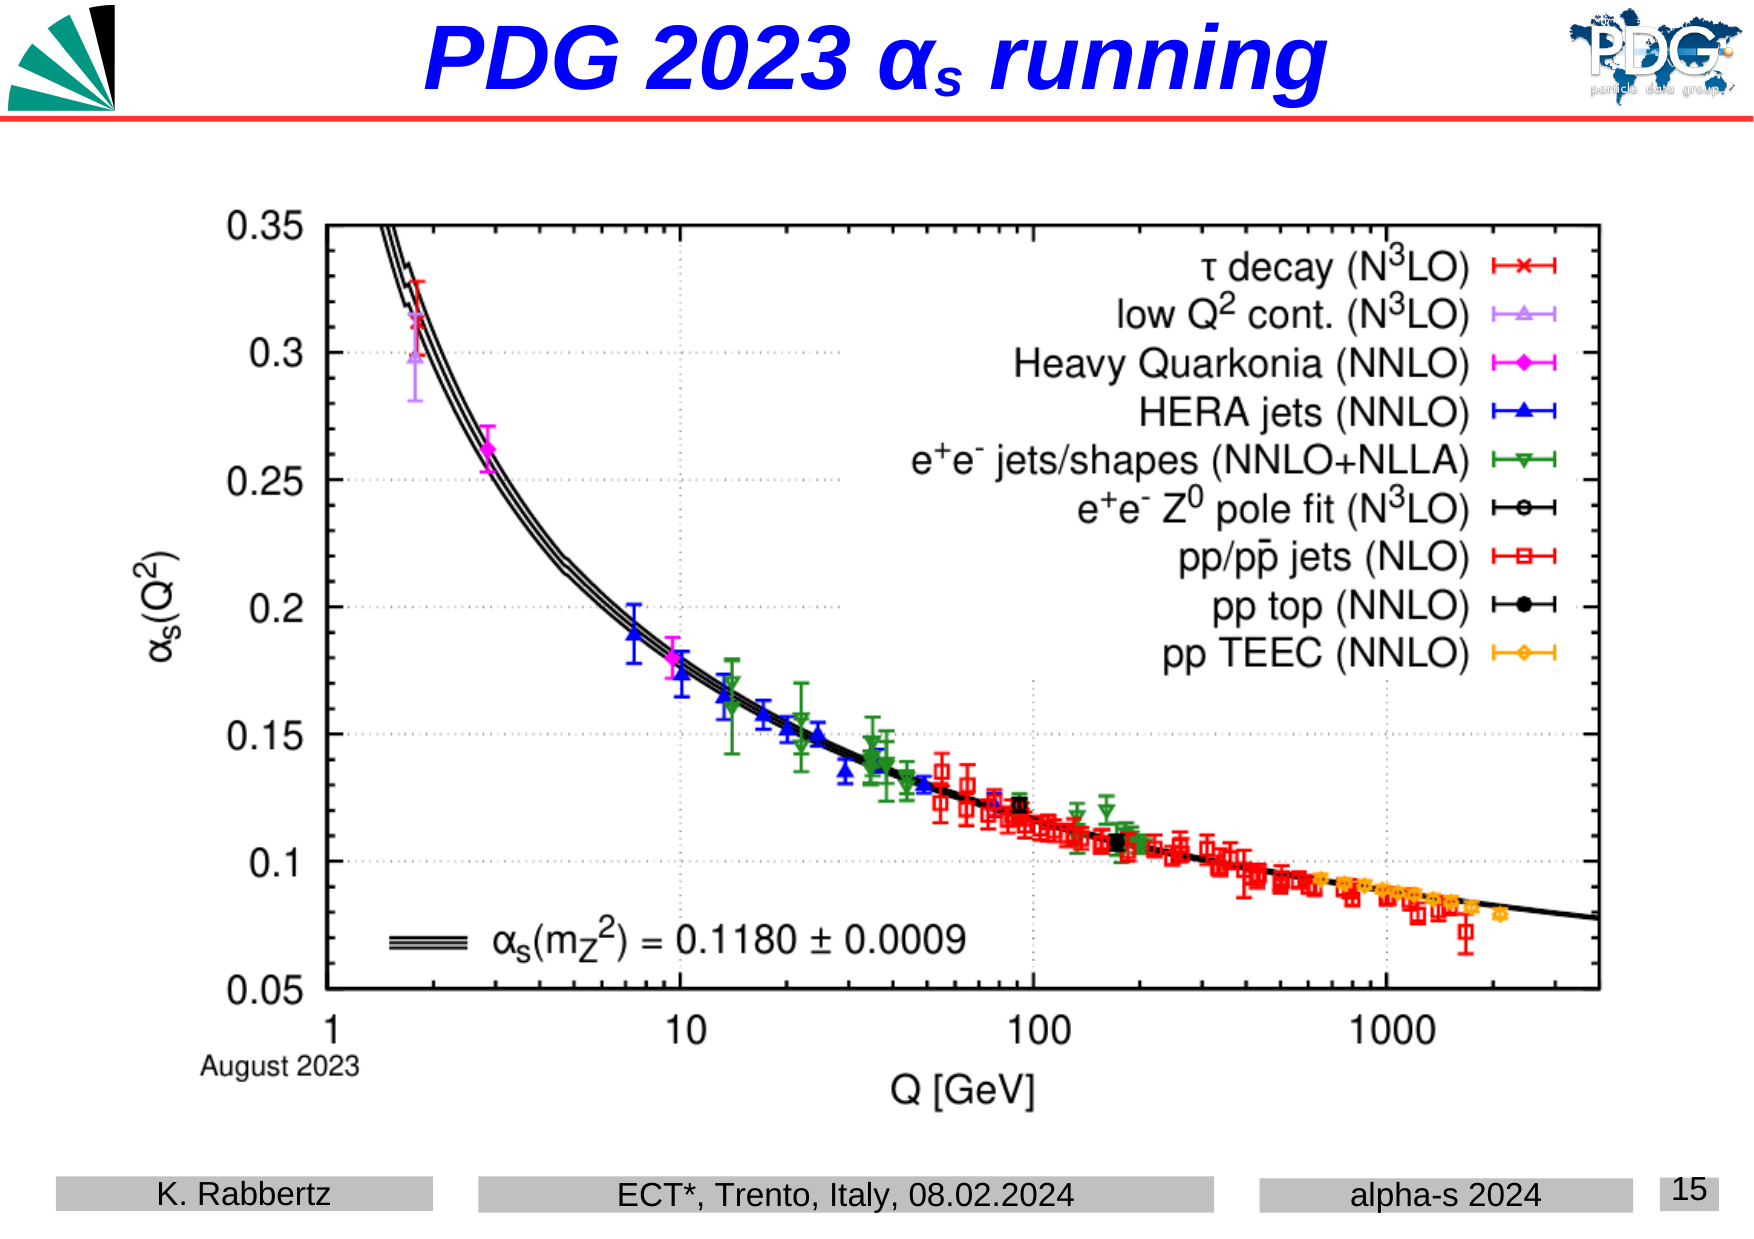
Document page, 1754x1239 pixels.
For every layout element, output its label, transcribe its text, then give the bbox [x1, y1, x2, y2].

picture [1630, 6, 1746, 108]
title PDG 2023 αs running [124, 0, 1630, 116]
picture [8, 5, 115, 112]
picture [126, 181, 1627, 1128]
